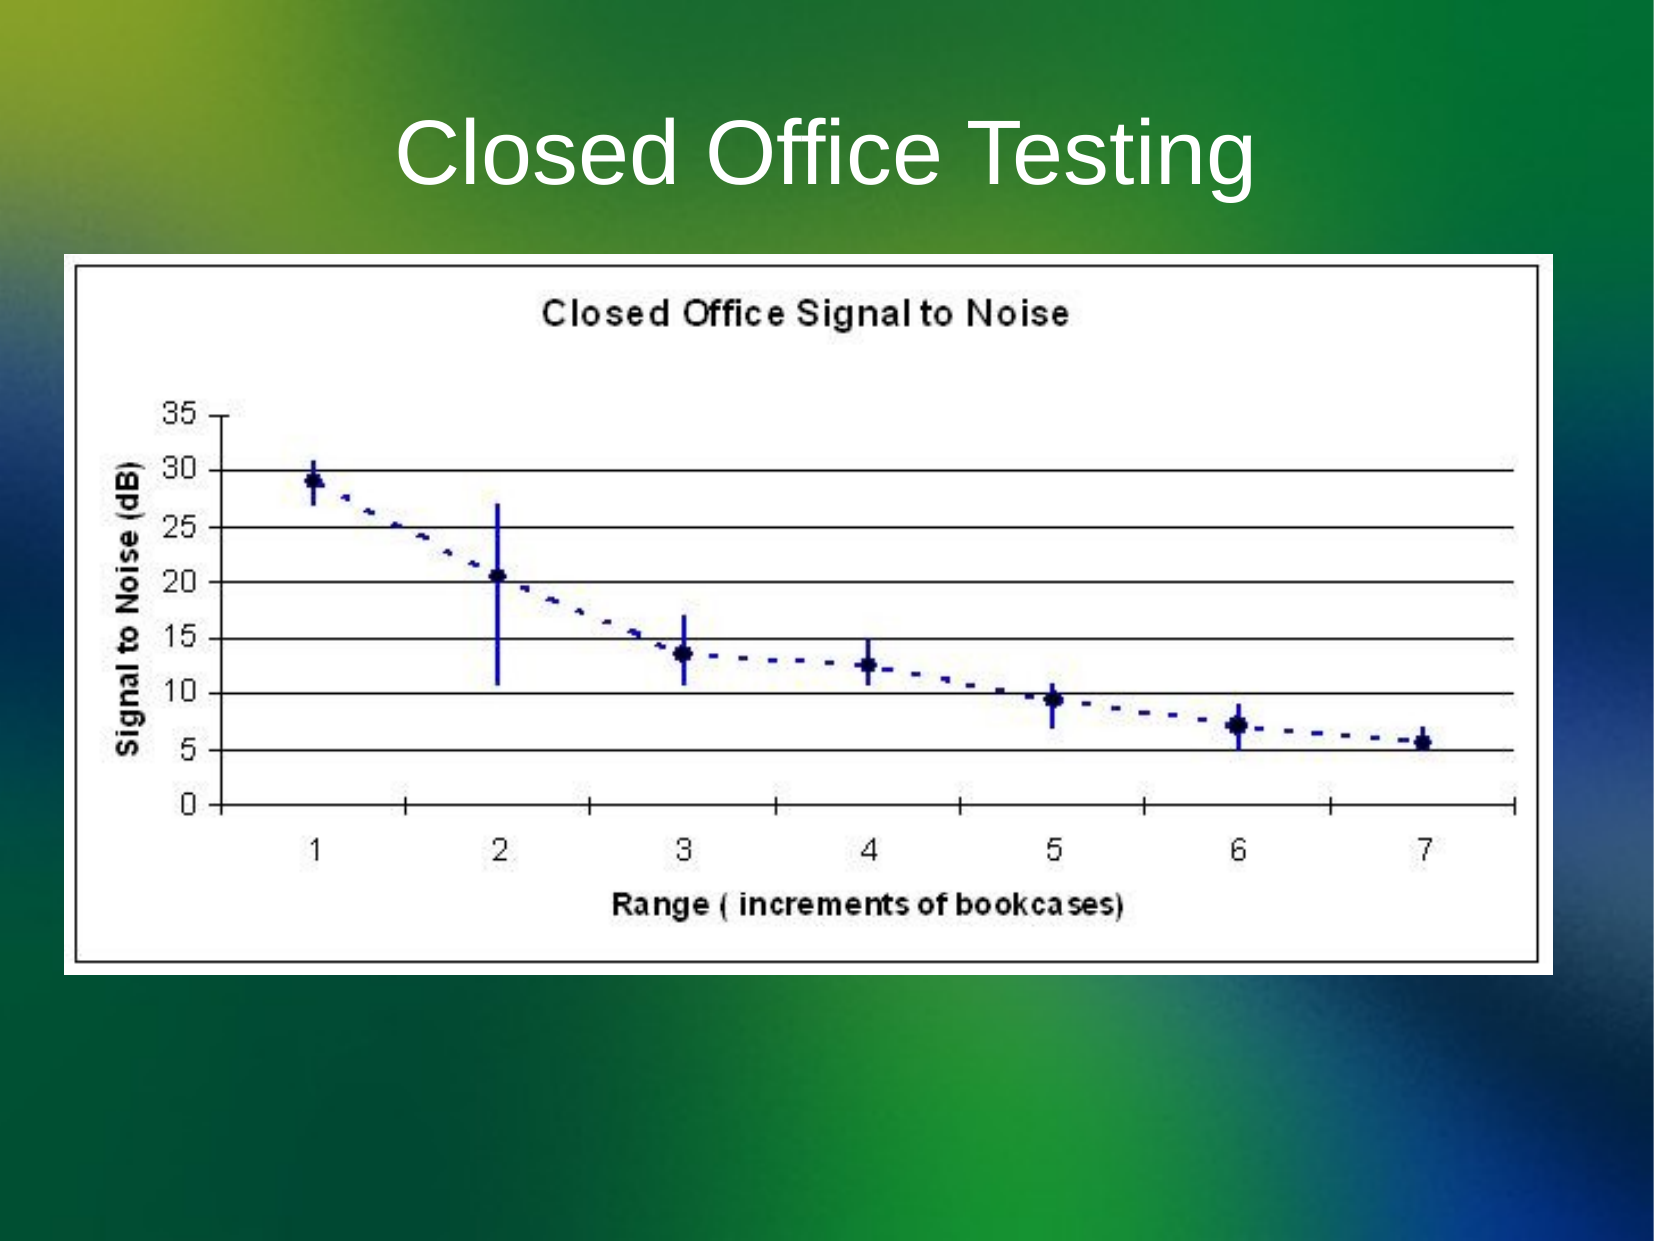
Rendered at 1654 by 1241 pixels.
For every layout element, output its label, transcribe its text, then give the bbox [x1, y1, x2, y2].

picture [0, 0, 1654, 1241]
title Closed Office Testing [82, 56, 1571, 250]
